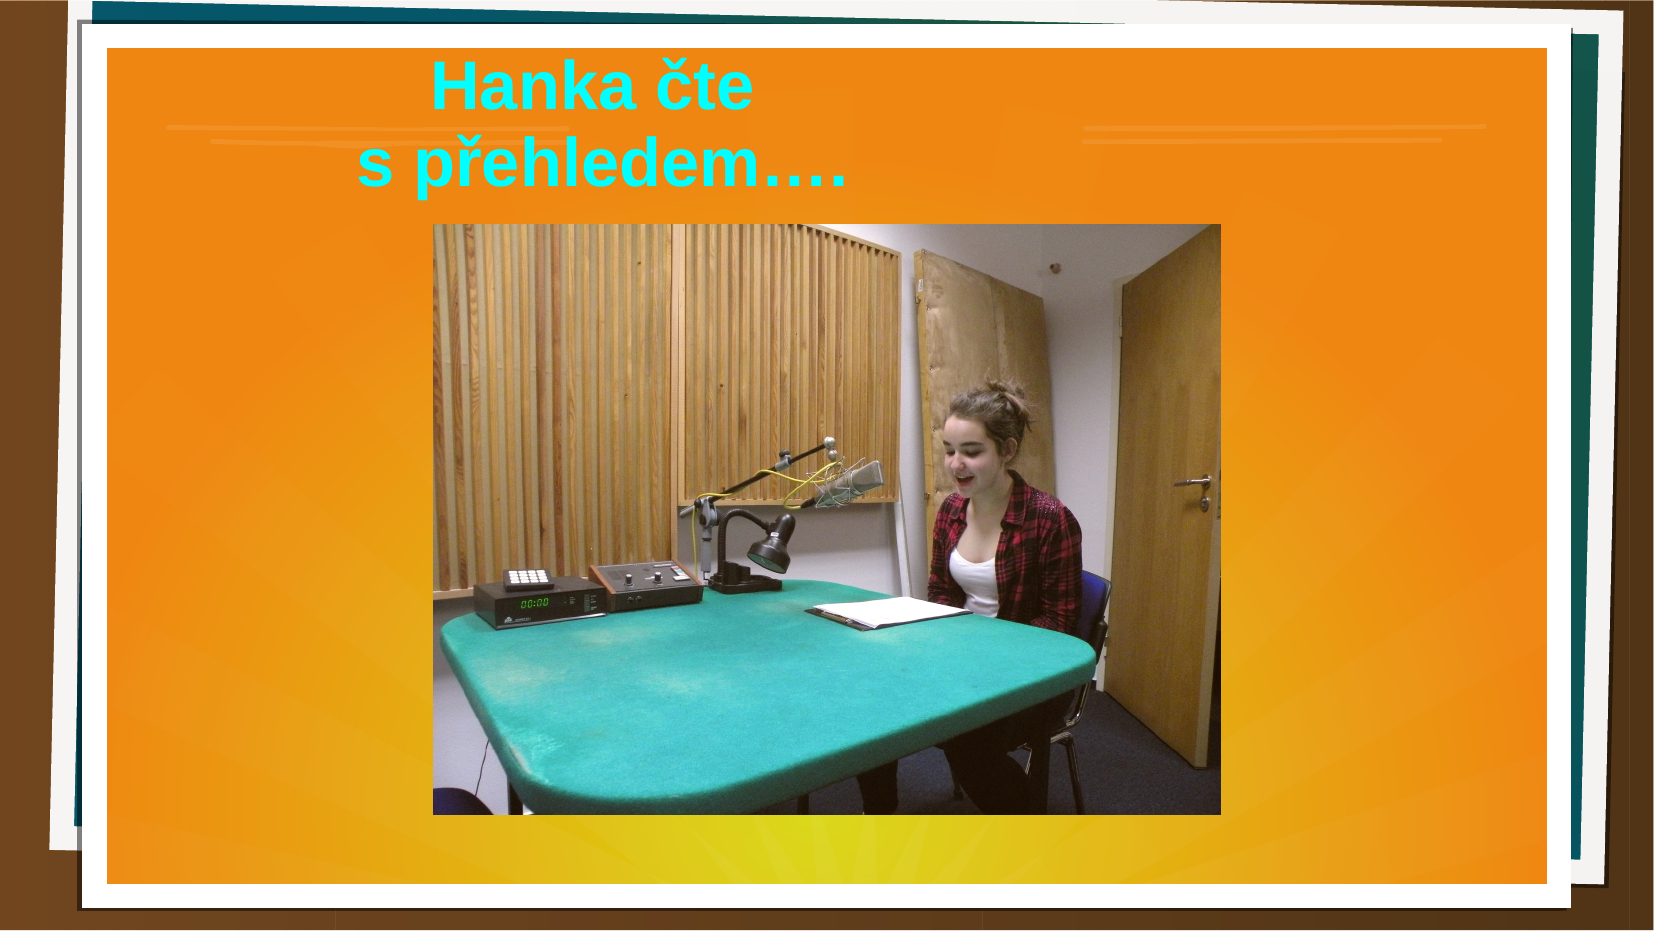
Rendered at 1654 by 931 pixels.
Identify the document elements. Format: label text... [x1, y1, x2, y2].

title Hanka čte s přehledem…. [342, 47, 863, 201]
picture [433, 224, 1221, 815]
